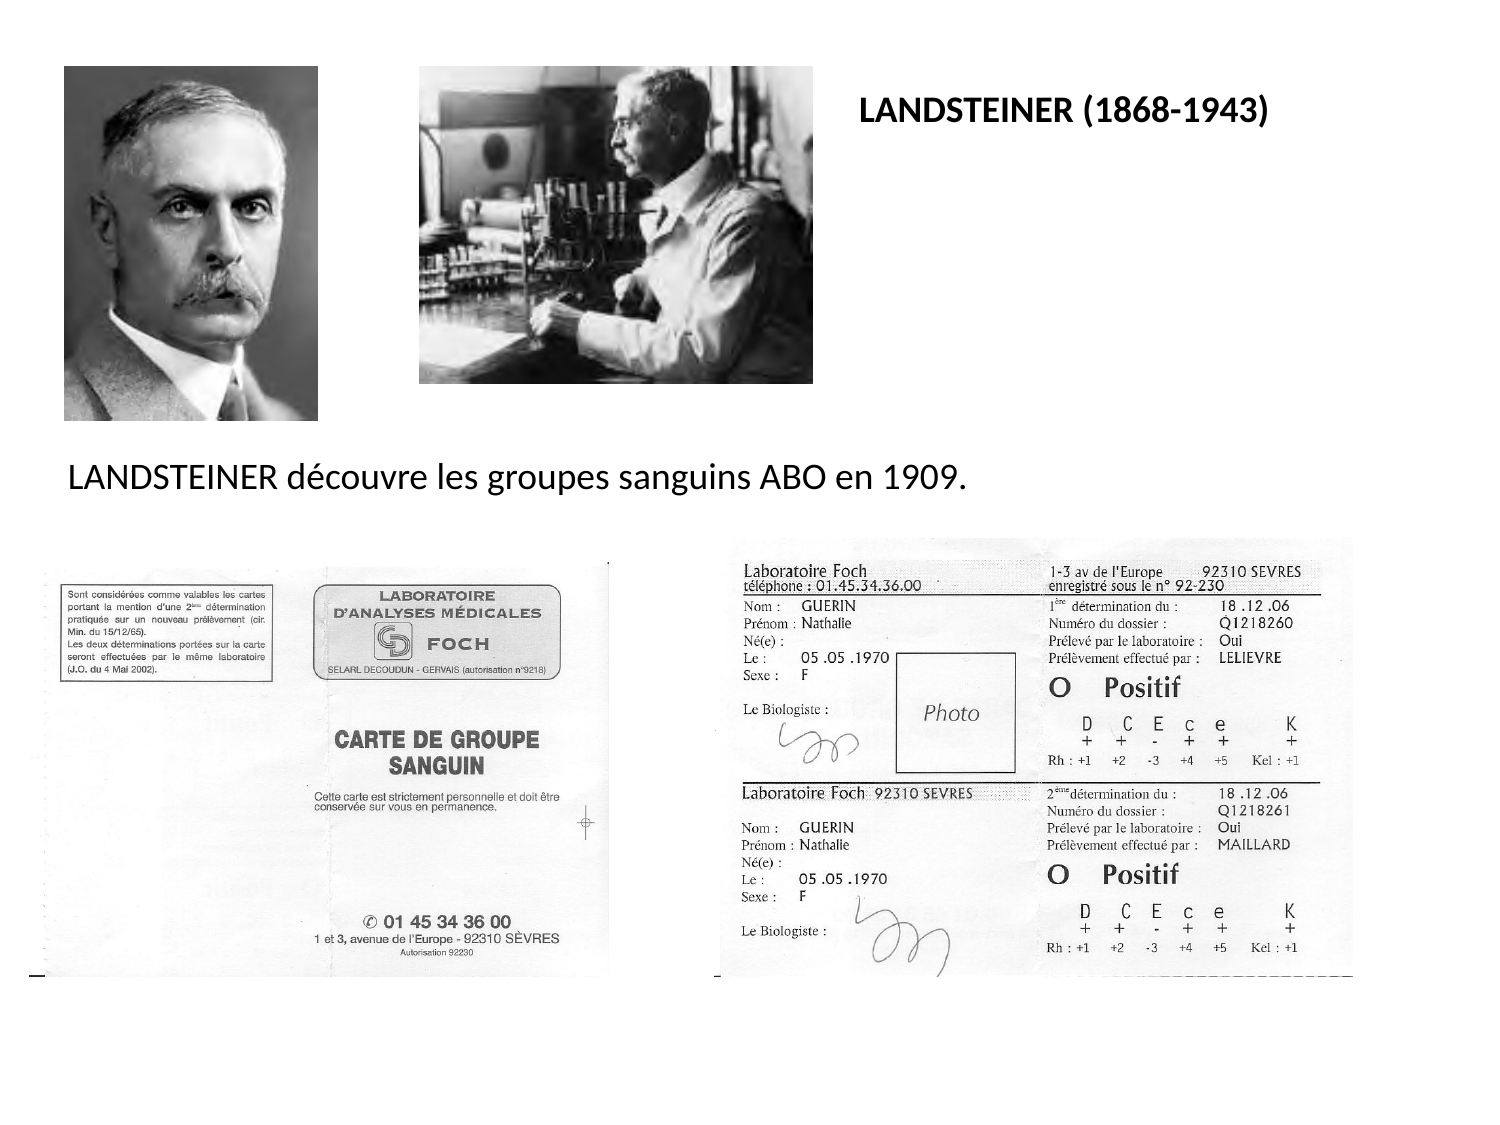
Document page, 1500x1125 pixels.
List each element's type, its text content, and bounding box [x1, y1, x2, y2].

picture [419, 66, 813, 384]
text_box LANDSTEINER (1868-1943) [844, 78, 1365, 138]
text_box LANDSTEINER découvre les groupes sanguins ABO en 1909. [53, 444, 1471, 505]
picture [64, 66, 318, 422]
picture [714, 538, 1353, 977]
picture [29, 562, 609, 977]
